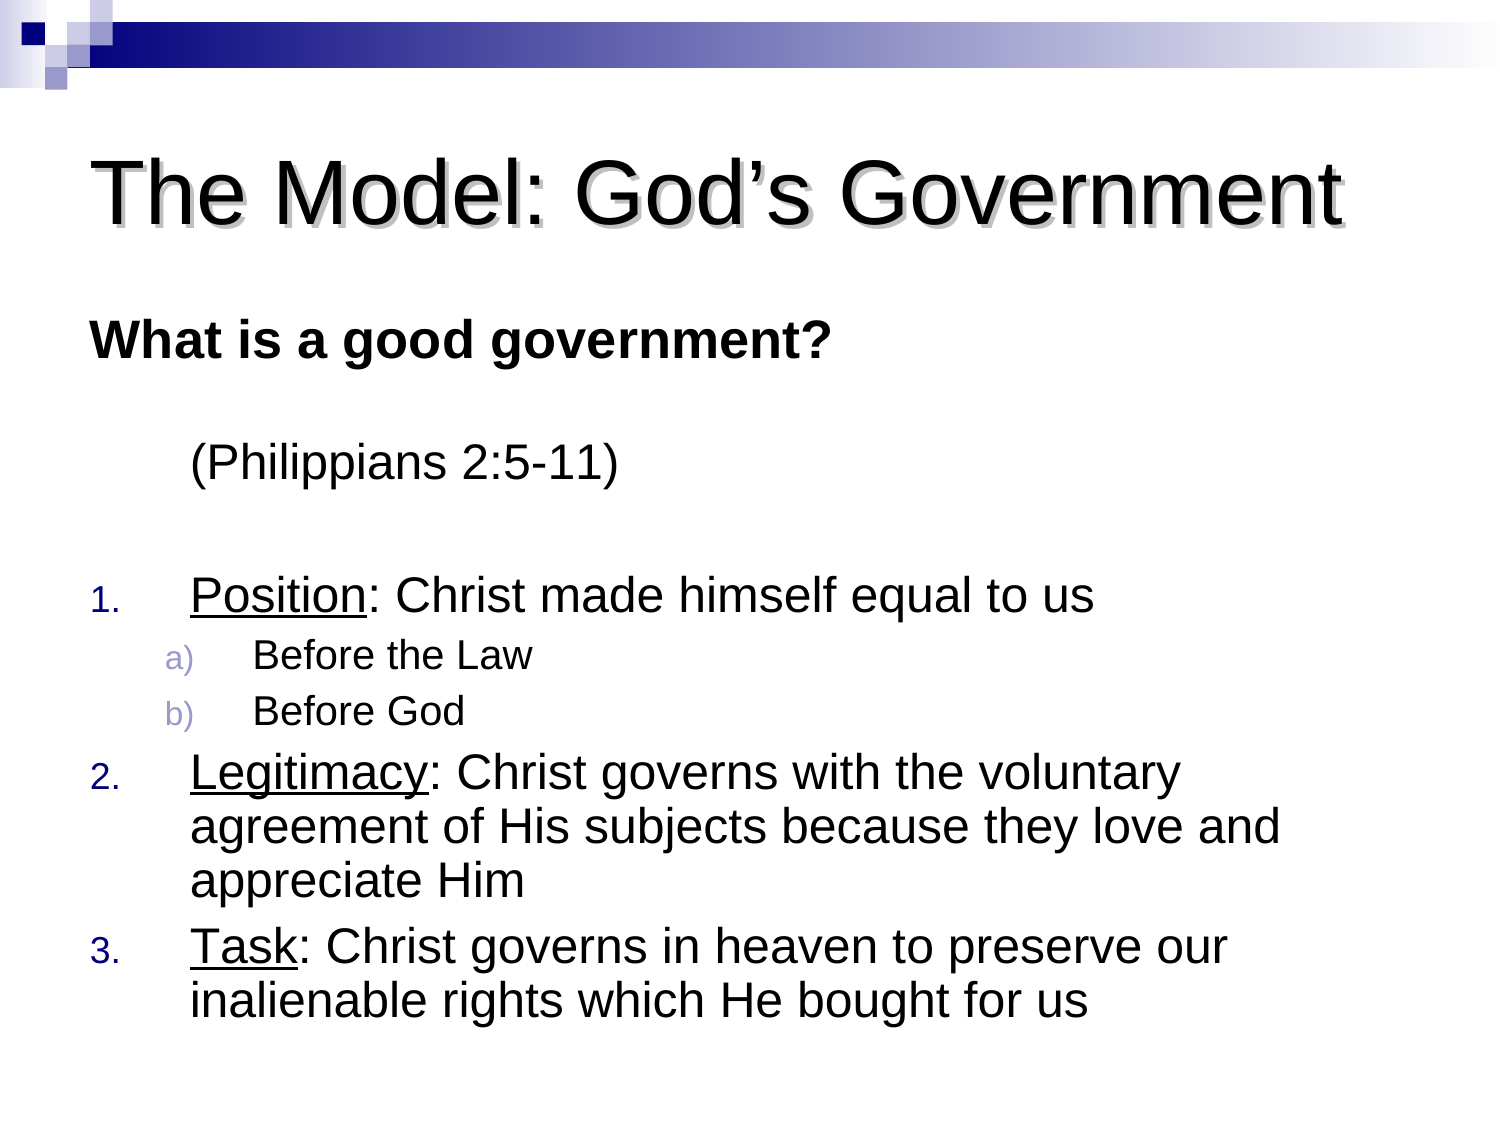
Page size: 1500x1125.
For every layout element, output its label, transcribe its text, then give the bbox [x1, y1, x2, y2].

title The Model: God’s Government [75, 75, 1426, 301]
list What is a good government? (Philippians 2:5-11) Position: Christ made himself equal to us Before the Law Before God Legitimacy: Christ governs with the voluntary agreement of His subjects because they love and appreciate Him Task: Christ governs in heaven to preserve our inalienable rights which He bought for us [75, 303, 1426, 1047]
